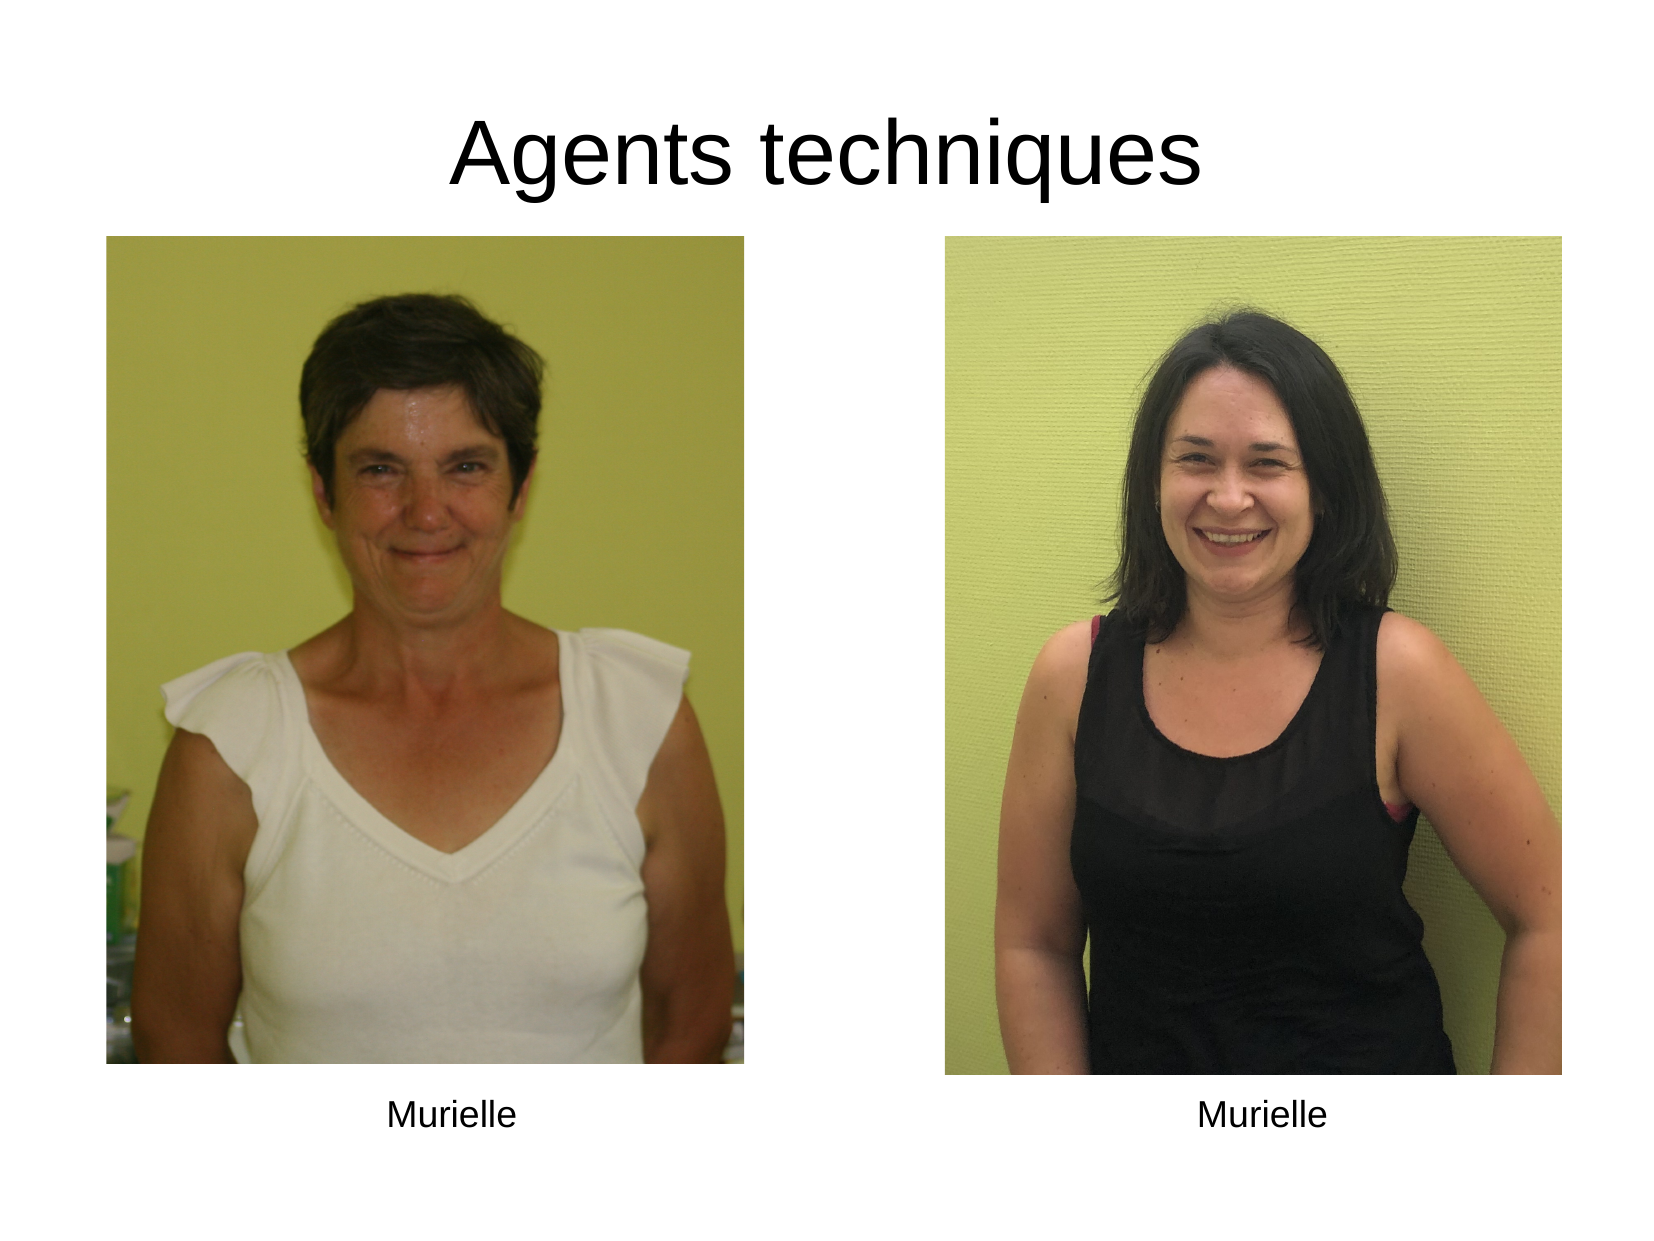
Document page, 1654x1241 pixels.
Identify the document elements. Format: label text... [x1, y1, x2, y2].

picture [944, 236, 1562, 1075]
title Agents techniques [82, 49, 1571, 257]
text_box Murielle Murielle [129, 1086, 1477, 1144]
picture [106, 236, 745, 1064]
